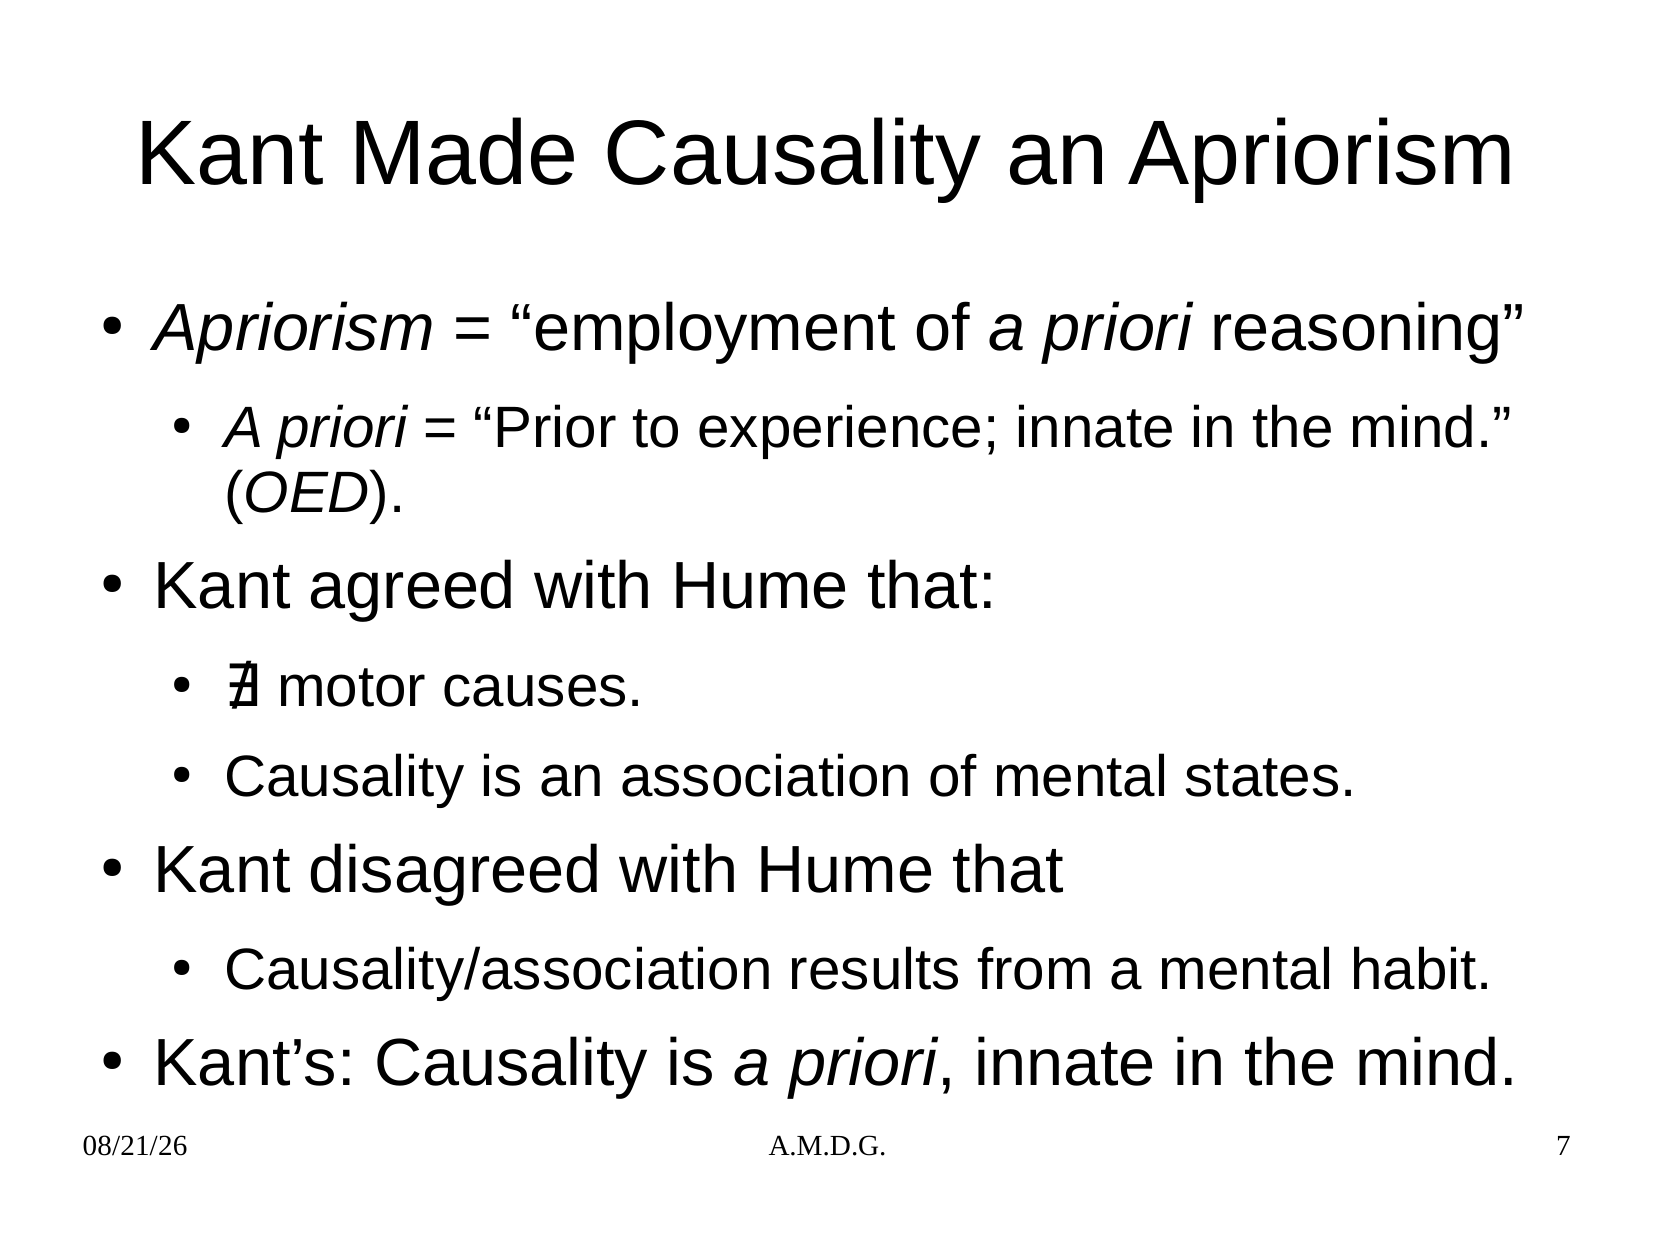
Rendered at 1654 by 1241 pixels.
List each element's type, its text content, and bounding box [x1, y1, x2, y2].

title Kant Made Causality an Apriorism [82, 49, 1571, 257]
list Apriorism = “employment of a priori reasoning” A priori = “Prior to experience; innate in the mind.” (OED). Kant agreed with Hume that: ∄ motor causes. Causality is an association of mental states. Kant disagreed with Hume that Causality/association results from a mental habit. Kant’s: Causality is a priori, innate in the mind. [82, 290, 1571, 1109]
